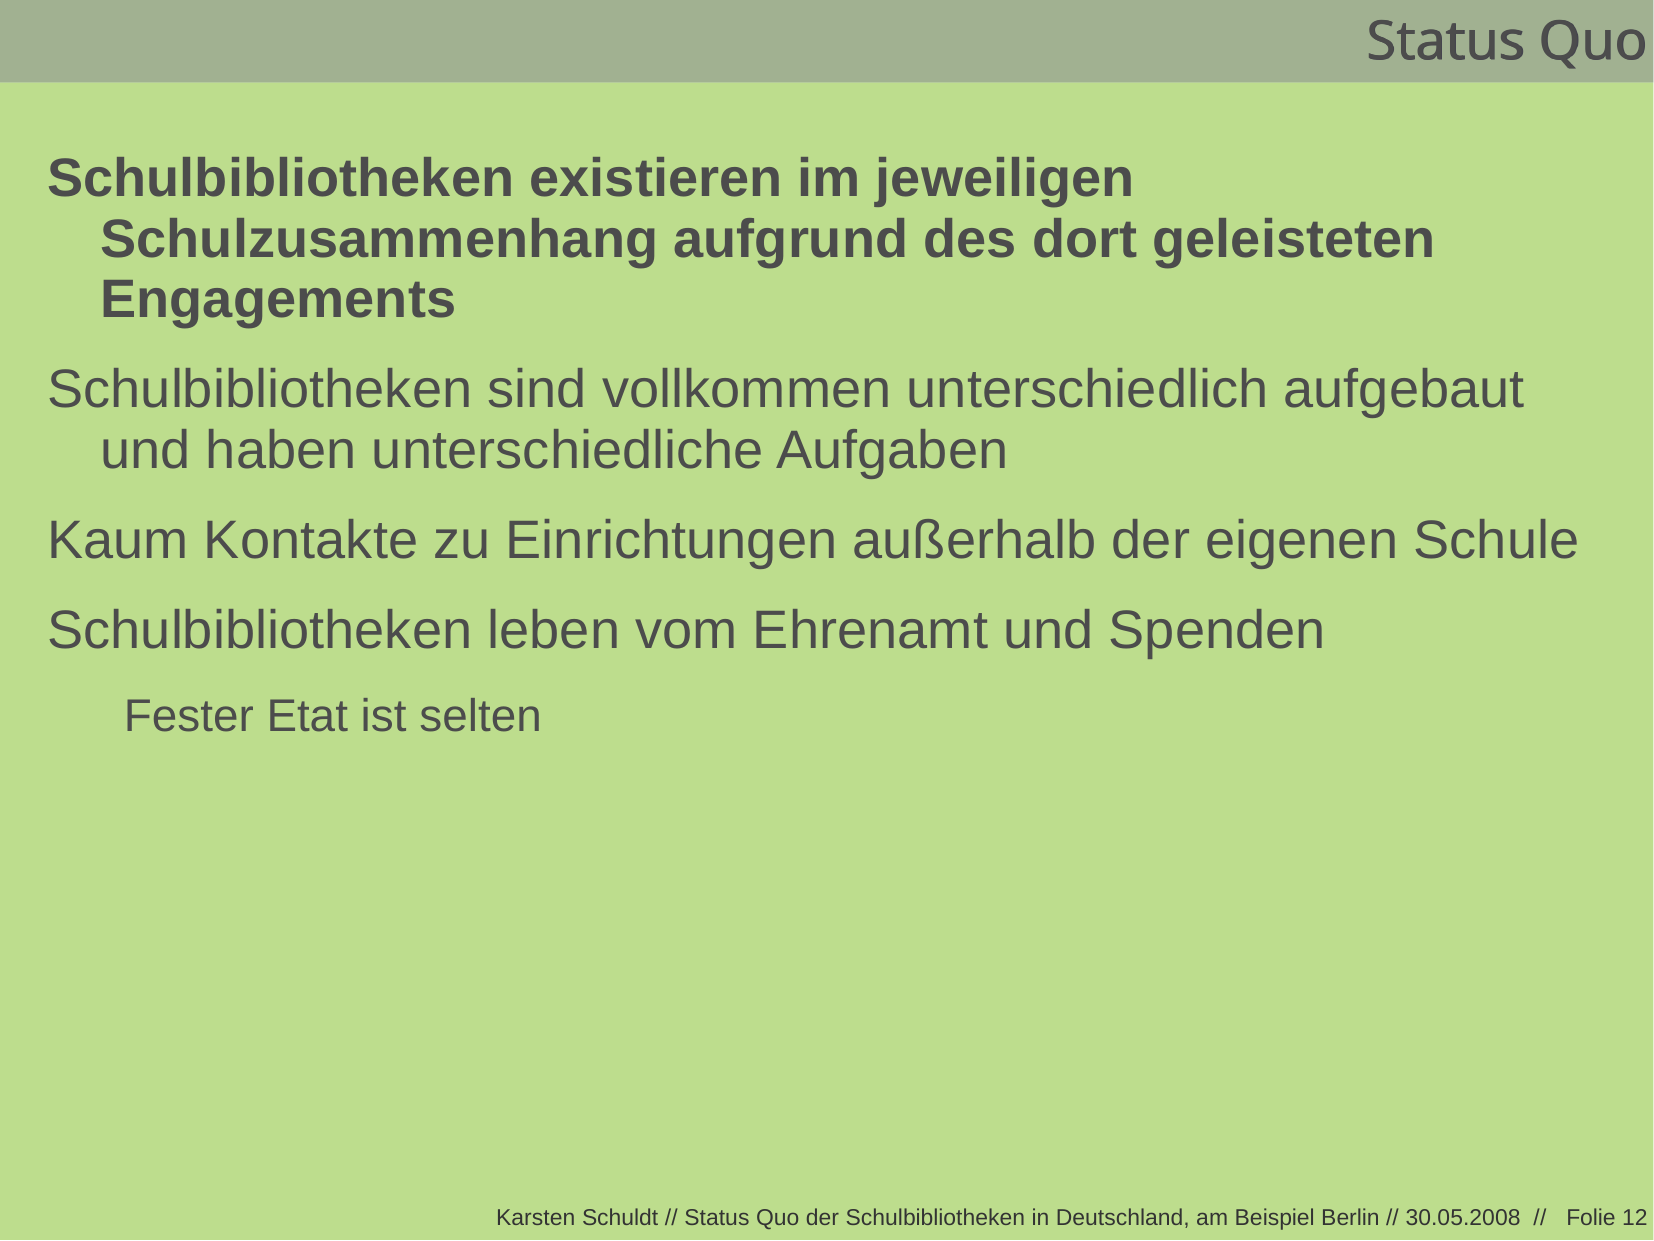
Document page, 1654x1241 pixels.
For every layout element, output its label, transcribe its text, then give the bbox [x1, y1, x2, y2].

list Schulbibliotheken existieren im jeweiligen Schulzusammenhang aufgrund des dort geleisteten Engagements Schulbibliotheken sind vollkommen unterschiedlich aufgebaut und haben unterschiedliche Aufgaben Kaum Kontakte zu Einrichtungen außerhalb der eigenen Schule Schulbibliotheken leben vom Ehrenamt und Spenden Fester Etat ist selten [29, 147, 1625, 1019]
title Status Quo [0, 0, 1654, 83]
